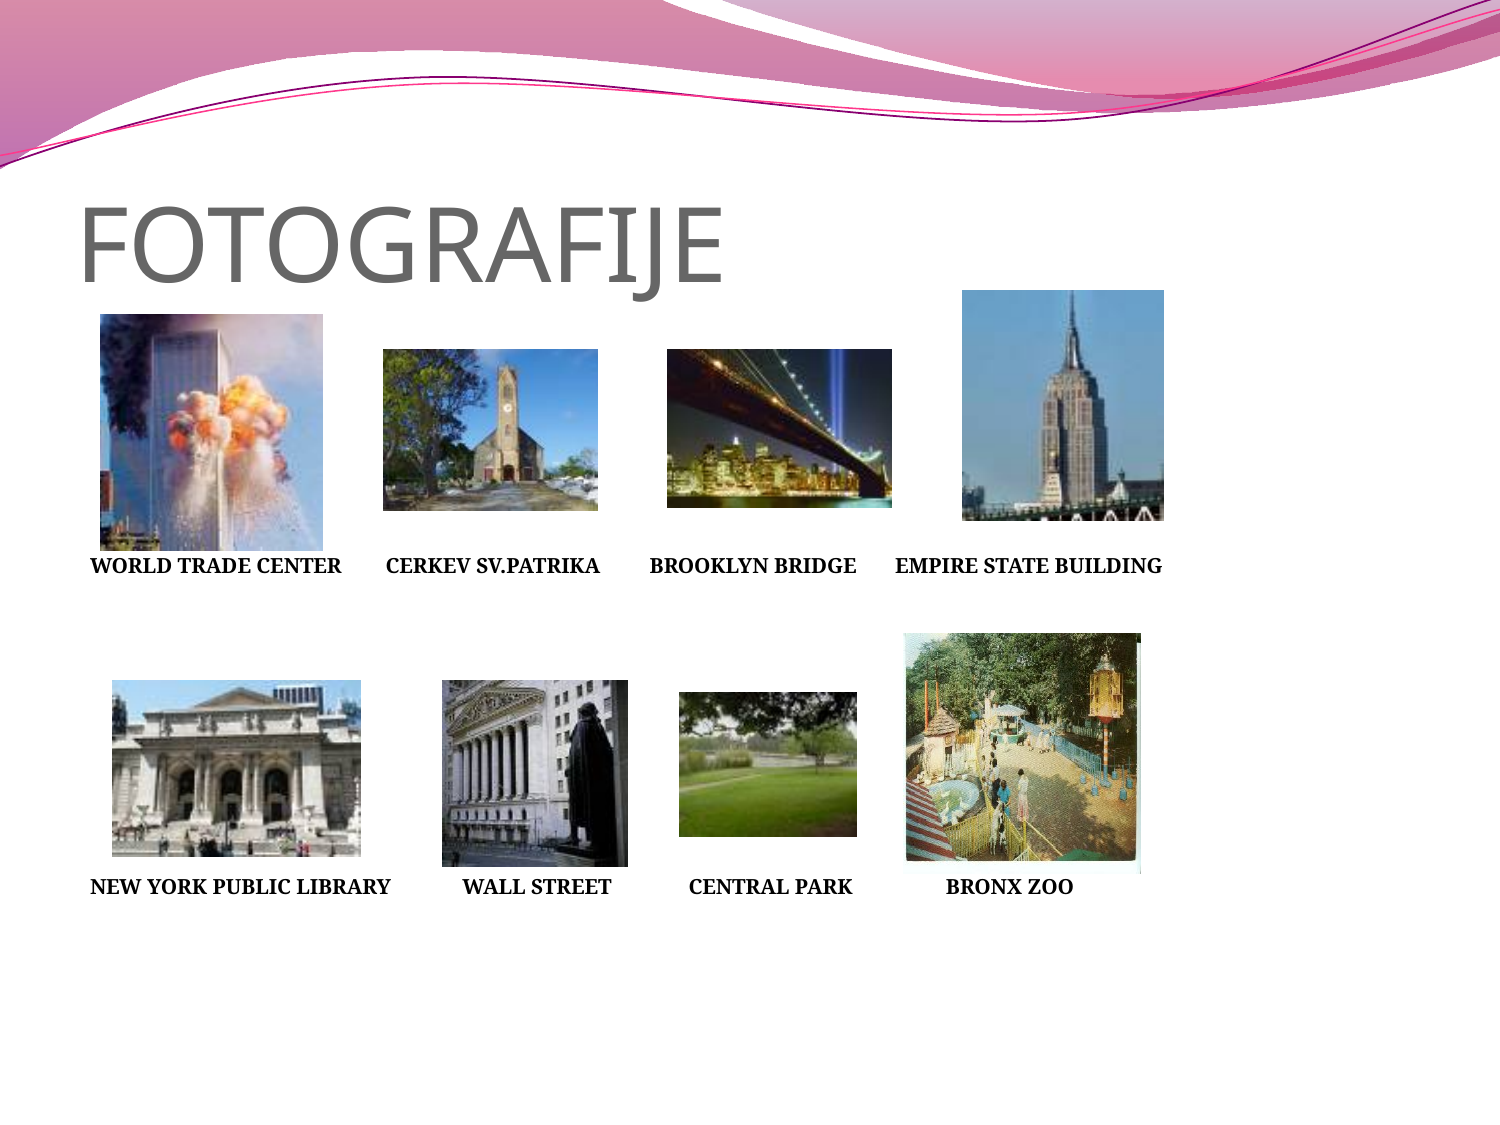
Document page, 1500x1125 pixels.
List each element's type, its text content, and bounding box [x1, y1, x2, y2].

picture [903, 633, 1141, 874]
picture [667, 349, 892, 508]
picture [383, 349, 598, 511]
picture [442, 680, 628, 867]
picture [112, 680, 361, 857]
picture [962, 290, 1164, 521]
title FOTOGRAFIJE [75, 115, 1425, 304]
picture [100, 314, 323, 551]
list WORLD TRADE CENTER CERKEV SV.PATRIKA BROOKLYN BRIDGE EMPIRE STATE BUILDING NEW YORK PUBLIC LIBRARY WALL STREET CENTRAL PARK BRONX ZOO [75, 324, 1424, 1035]
picture [679, 692, 857, 837]
